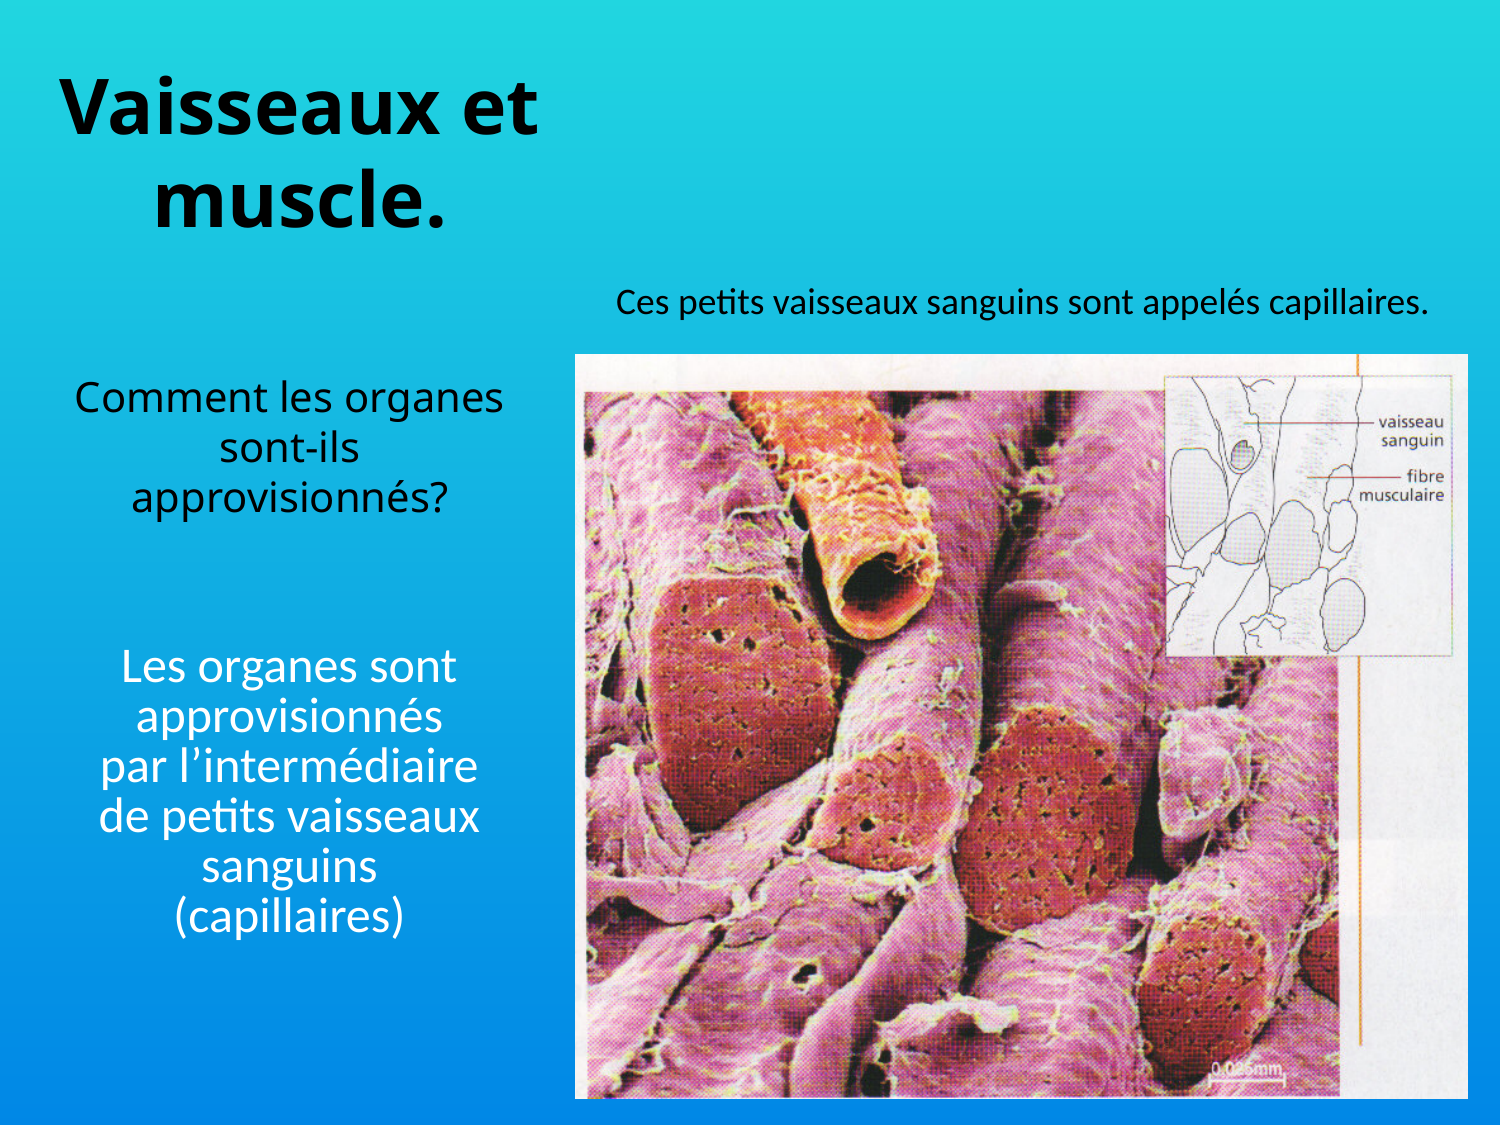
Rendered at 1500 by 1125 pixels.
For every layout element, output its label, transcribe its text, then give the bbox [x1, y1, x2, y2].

title Vaisseaux et muscle. [37, 50, 563, 250]
picture [521, 354, 1500, 1099]
text_box Comment les organes sont-ils approvisionnés? [58, 363, 521, 529]
text_box Les organes sont approvisionnés par l’intermédiaire de petits vaisseaux sanguins (capillaires) [82, 637, 497, 953]
text_box Ces petits vaisseaux sanguins sont appelés capillaires. [585, 269, 1461, 330]
